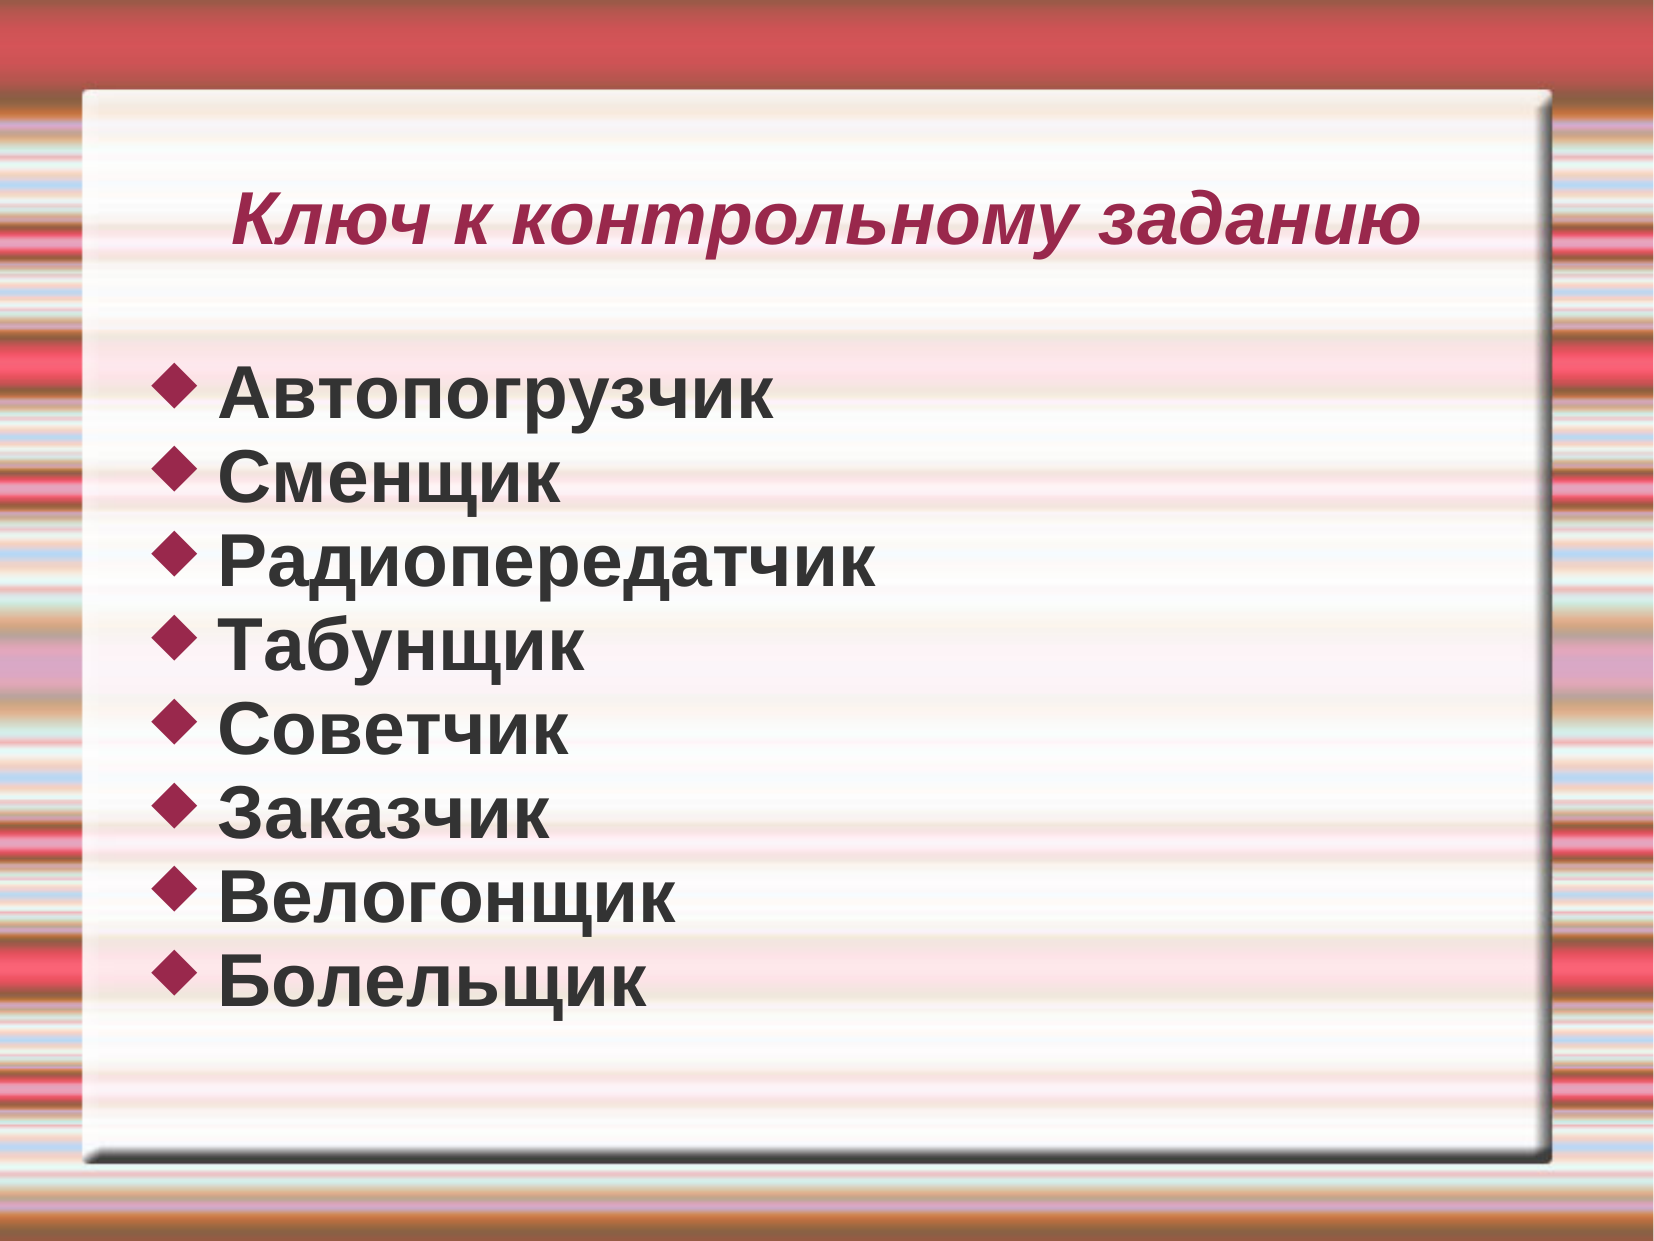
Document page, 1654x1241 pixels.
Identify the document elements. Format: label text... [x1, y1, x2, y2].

title Ключ к контрольному заданию [121, 114, 1534, 322]
picture [0, 0, 1654, 1241]
list Автопогрузчик Сменщик Радиопередатчик Табунщик Советчик Заказчик Велогонщик Болельщик [134, 350, 1516, 1132]
